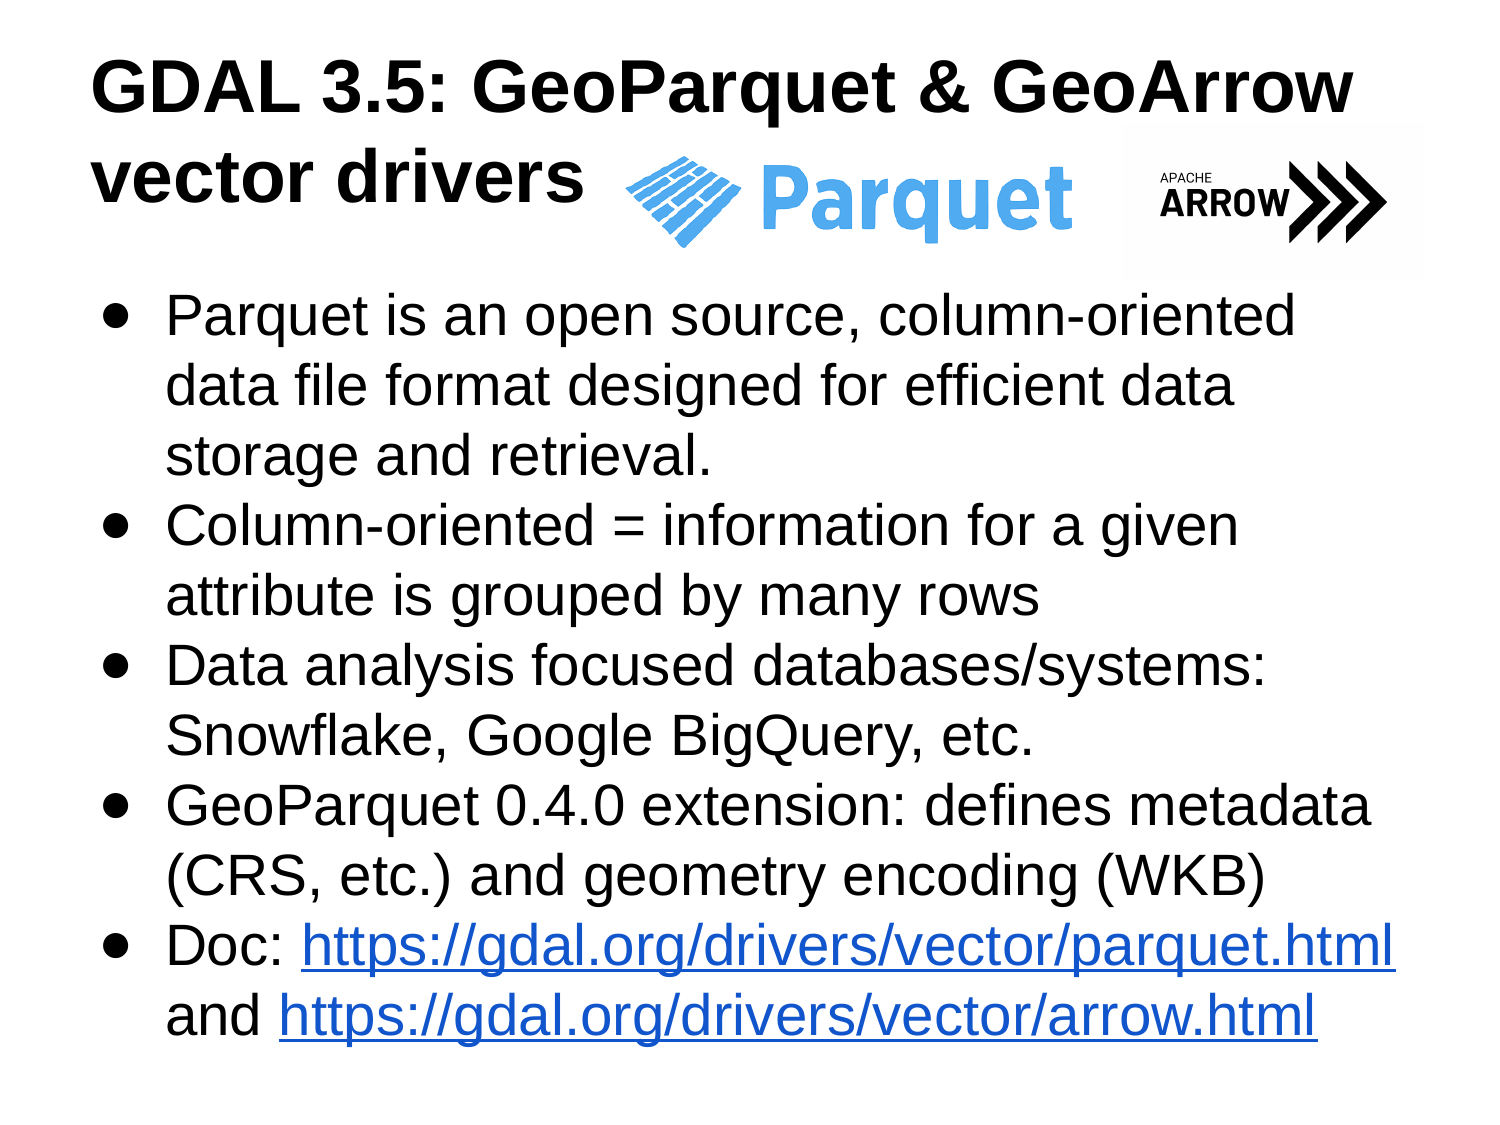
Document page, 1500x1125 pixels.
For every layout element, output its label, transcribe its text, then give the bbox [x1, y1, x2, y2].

title GDAL 3.5: GeoParquet & GeoArrow vector drivers [75, 45, 1425, 233]
list Parquet is an open source, column-oriented data file format designed for efficient data storage and retrieval. Column-oriented = information for a given attribute is grouped by many rows Data analysis focused databases/systems: Snowflake, Google BigQuery, etc. GeoParquet 0.4.0 extension: defines metadata (CRS, etc.) and geometry encoding (WKB) Doc: https://gdal.org/drivers/vector/parquet.html and https://gdal.org/drivers/vector/arrow.html [75, 262, 1425, 1078]
picture [625, 156, 1072, 248]
picture [1122, 123, 1425, 281]
